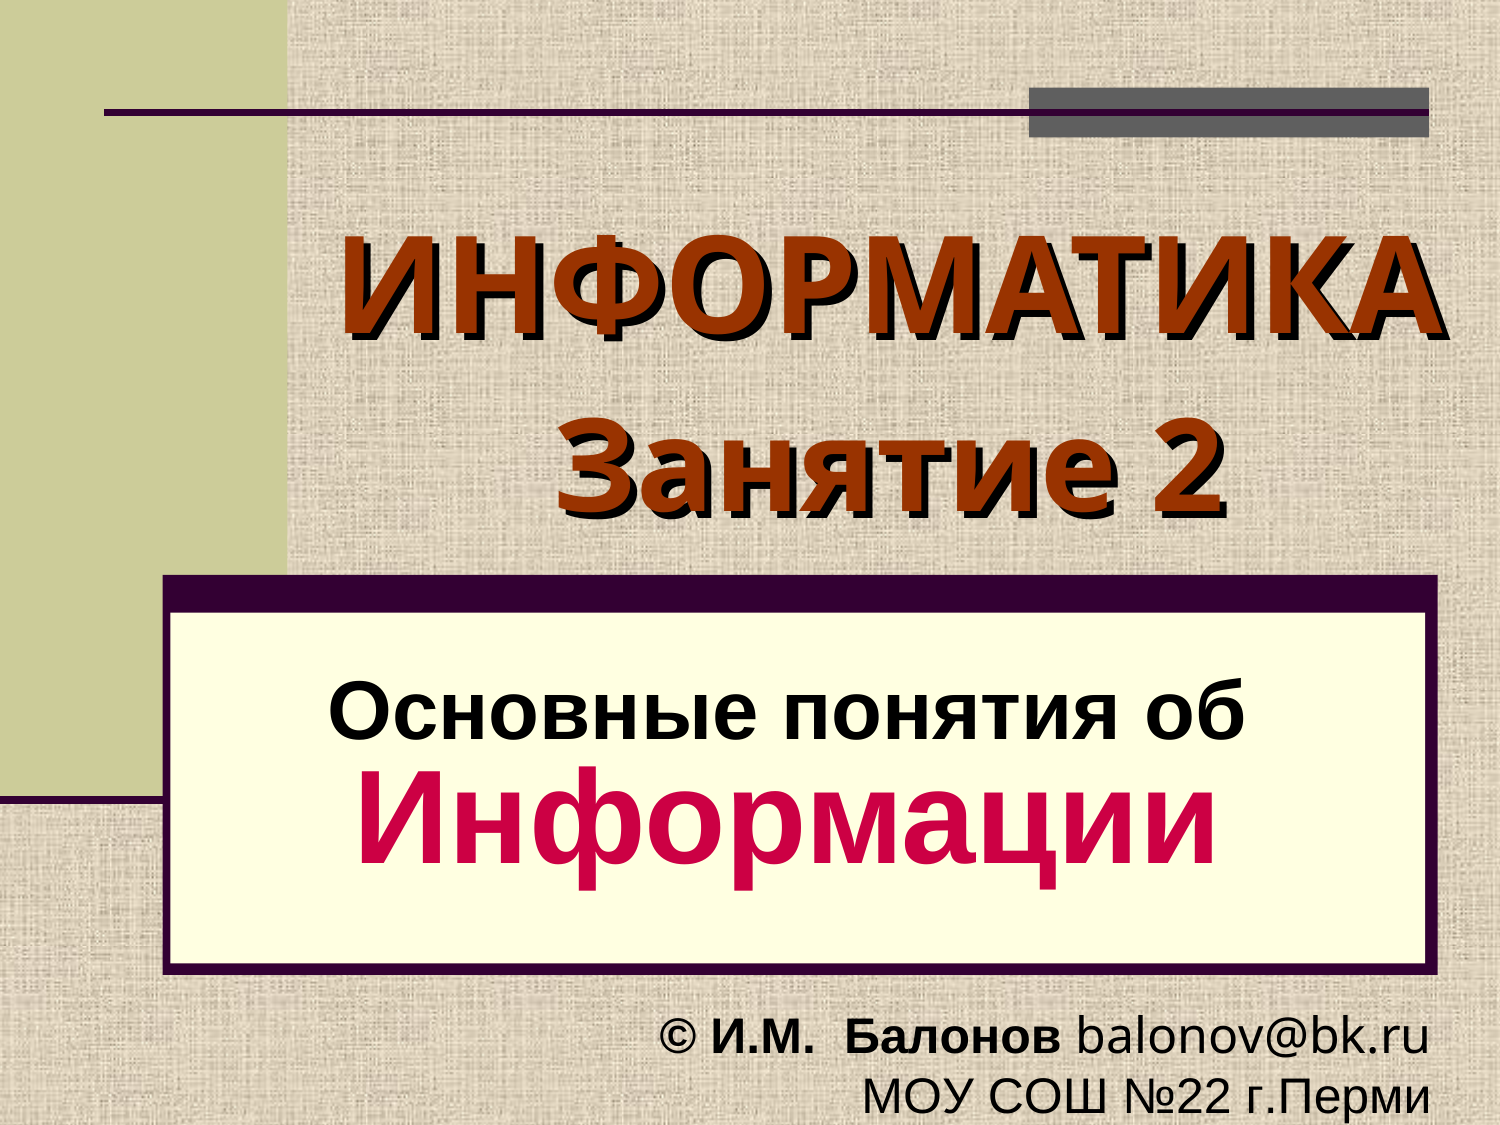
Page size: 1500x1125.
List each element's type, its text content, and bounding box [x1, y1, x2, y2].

subtitle Основные понятия об Информации [225, 649, 1351, 913]
text_box © И.М. Балонов balonov@bk.ru МОУ СОШ №22 г.Перми [531, 992, 1447, 1125]
title ИНФОРМАТИКА Занятие 2 [301, 187, 1477, 551]
picture [0, 0, 1500, 1125]
